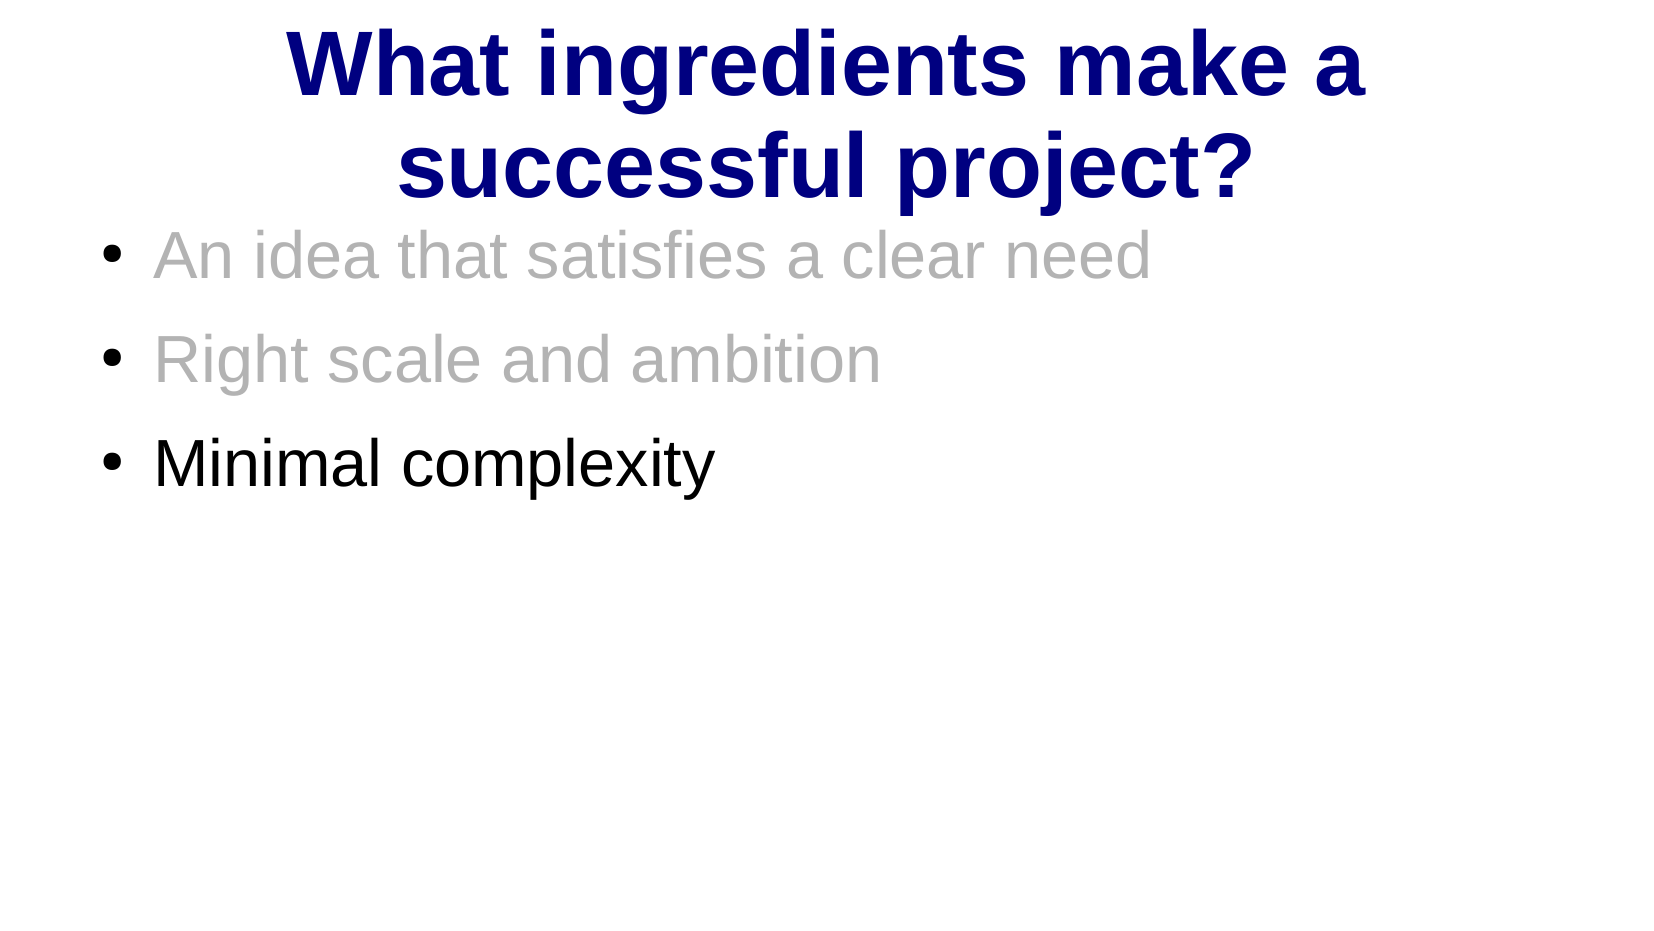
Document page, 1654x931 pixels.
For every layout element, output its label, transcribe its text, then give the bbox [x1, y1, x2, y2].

list An idea that satisfies a clear need Right scale and ambition Minimal complexity [82, 217, 1571, 758]
title What ingredients make a successful project? [82, 12, 1571, 217]
